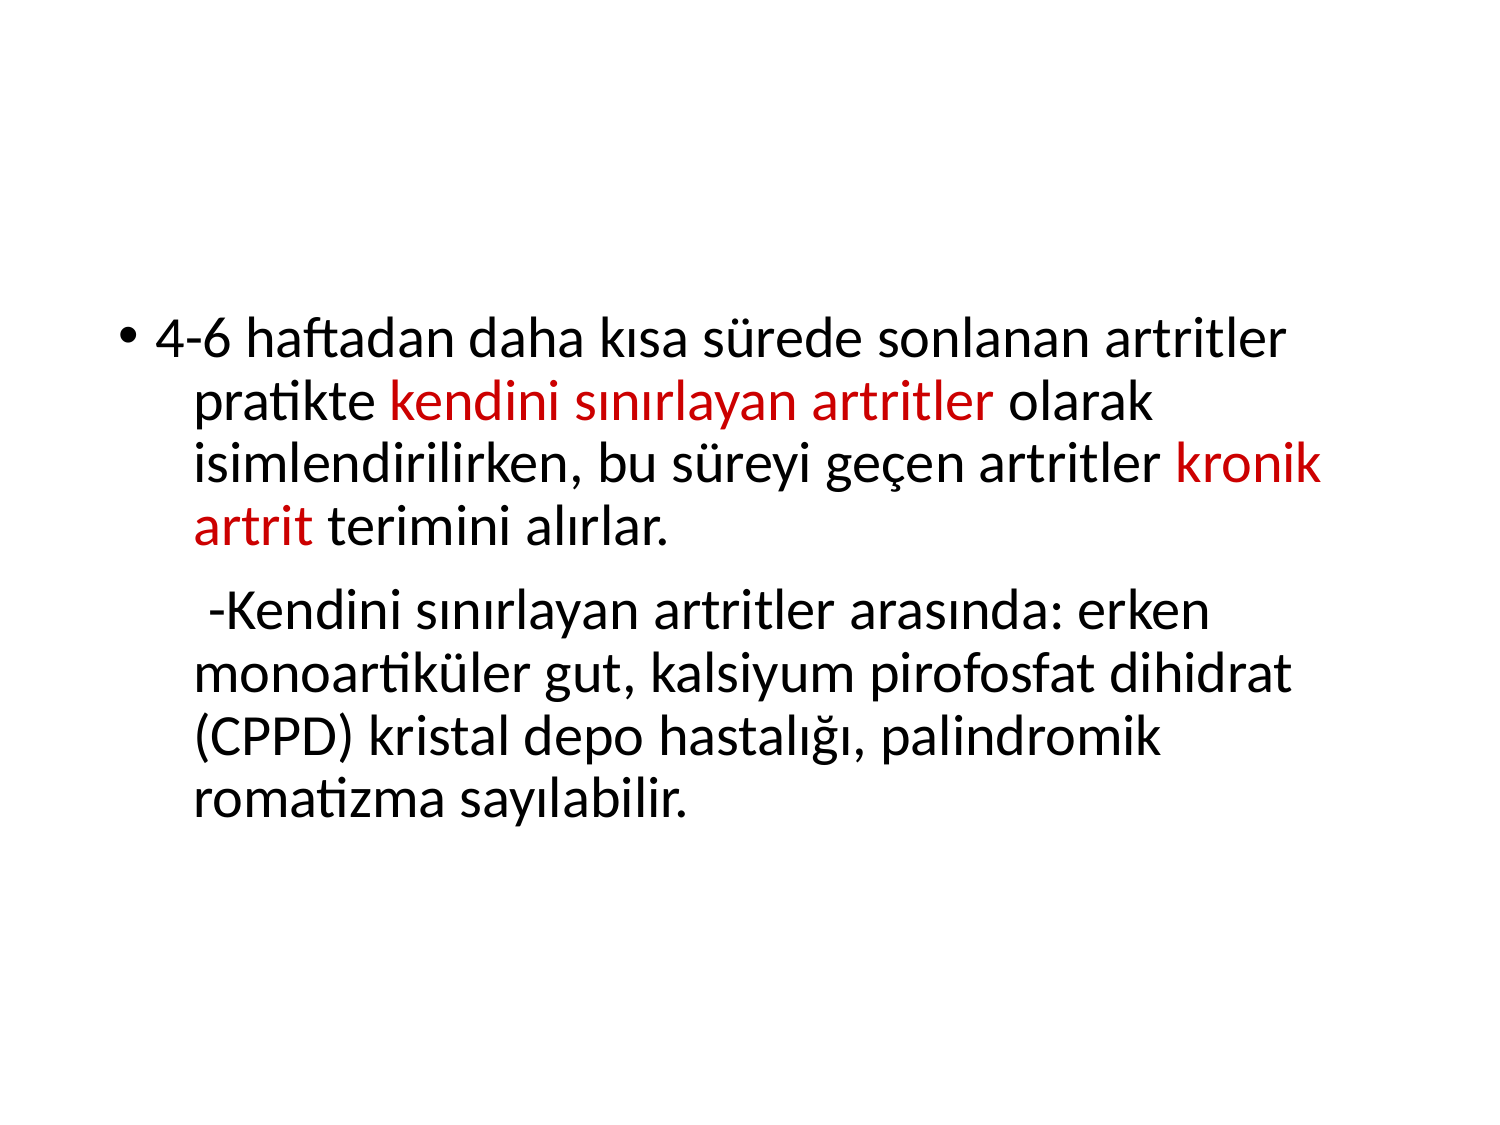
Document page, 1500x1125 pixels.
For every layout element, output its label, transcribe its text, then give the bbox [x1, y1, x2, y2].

list 4-6 haftadan daha kısa sürede sonlanan artritler pratikte kendini sınırlayan artritler olarak isimlendirilirken, bu süreyi geçen artritler kronik artrit terimini alırlar. -Kendini sınırlayan artritler arasında: erken monoartiküler gut, kalsiyum pirofosfat dihidrat (CPPD) kristal depo hastalığı, palindromik romatizma sayılabilir. [103, 299, 1397, 1014]
